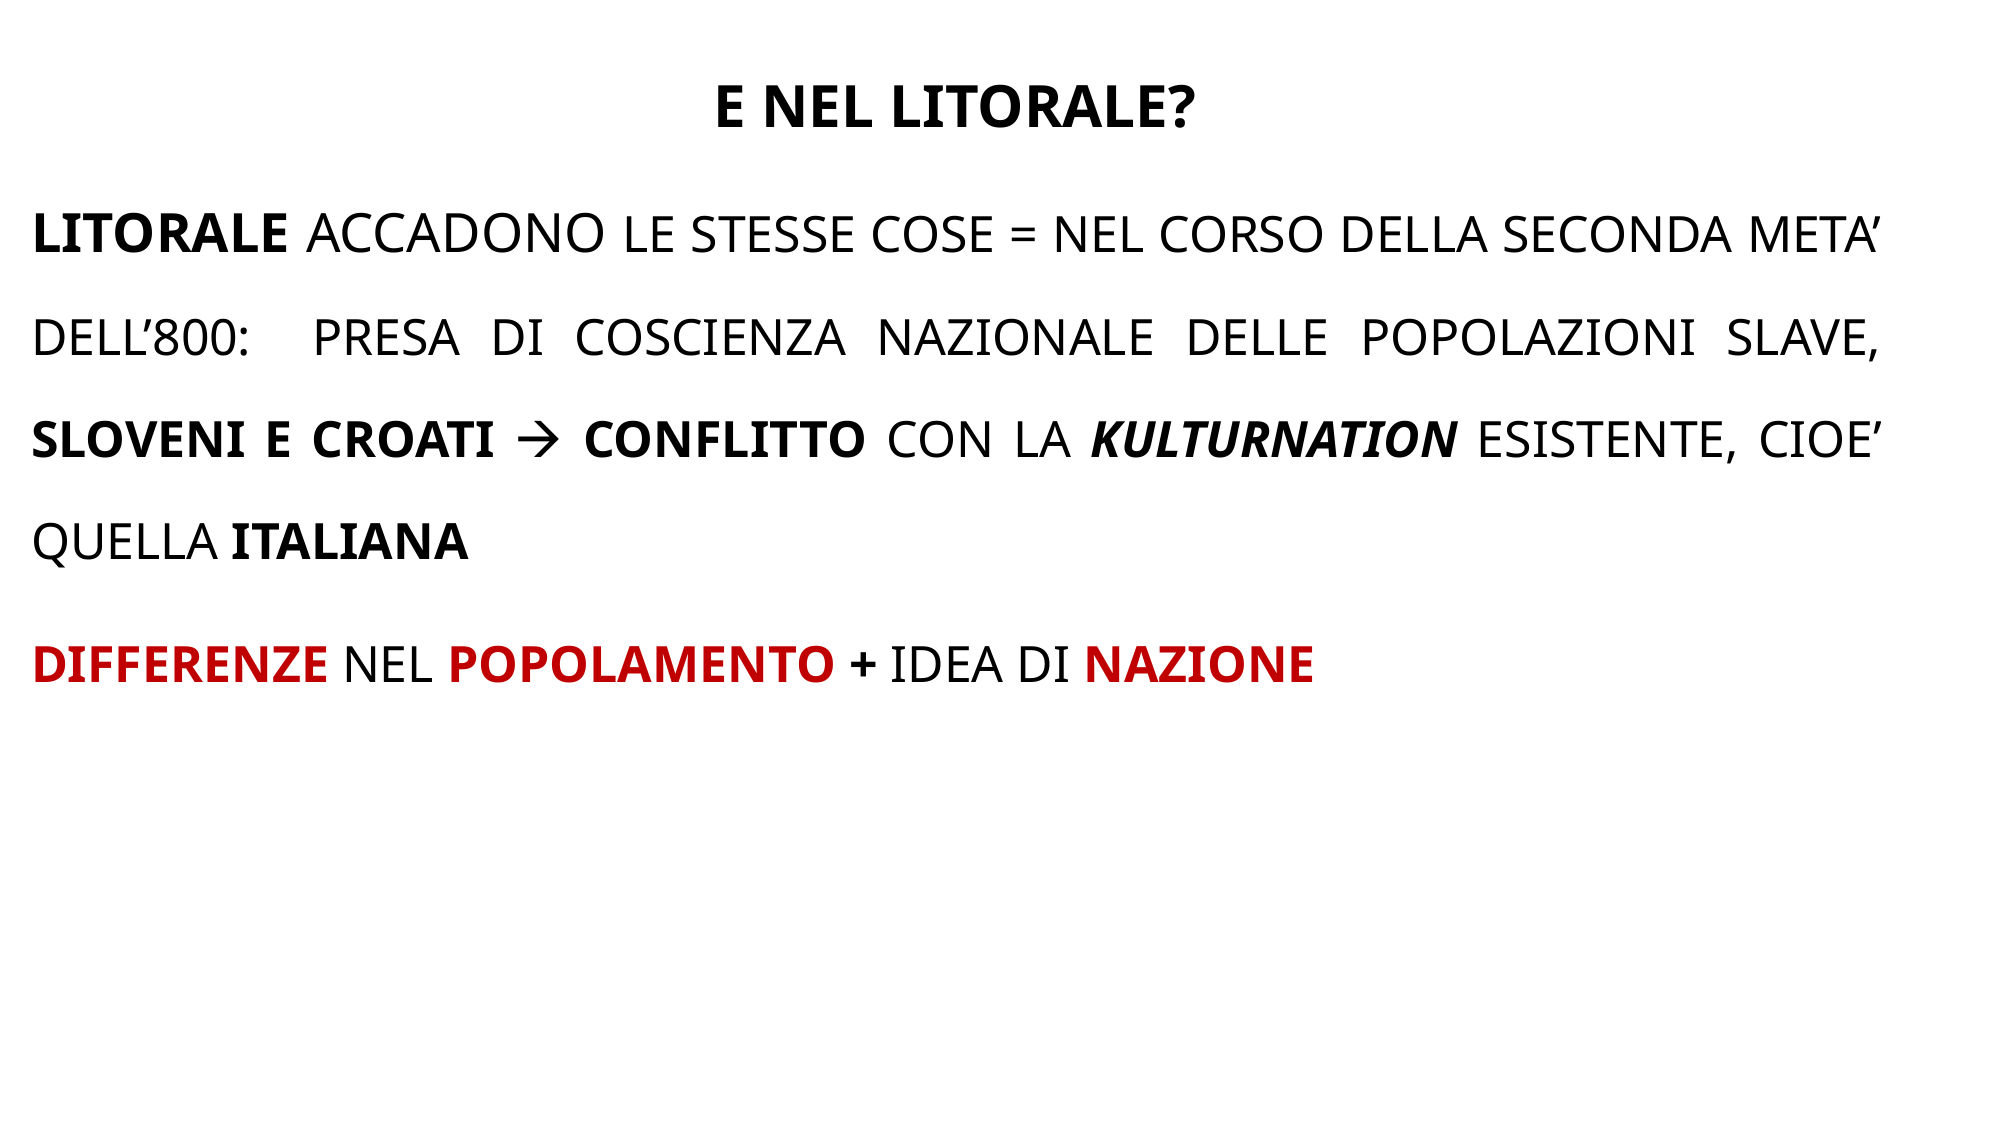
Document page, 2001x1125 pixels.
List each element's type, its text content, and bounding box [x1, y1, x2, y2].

title E NEL LITORALE? [92, 70, 1818, 98]
list LITORALE ACCADONO LE STESSE COSE = NEL CORSO DELLA SECONDA META’ DELL’800: PRESA DI COSCIENZA NAZIONALE DELLE POPOLAZIONI SLAVE, SLOVENI E CROATI  CONFLITTO CON LA KULTURNATION ESISTENTE, CIOE’ QUELLA ITALIANA DIFFERENZE NEL POPOLAMENTO + IDEA DI NAZIONE [16, 145, 1967, 1107]
